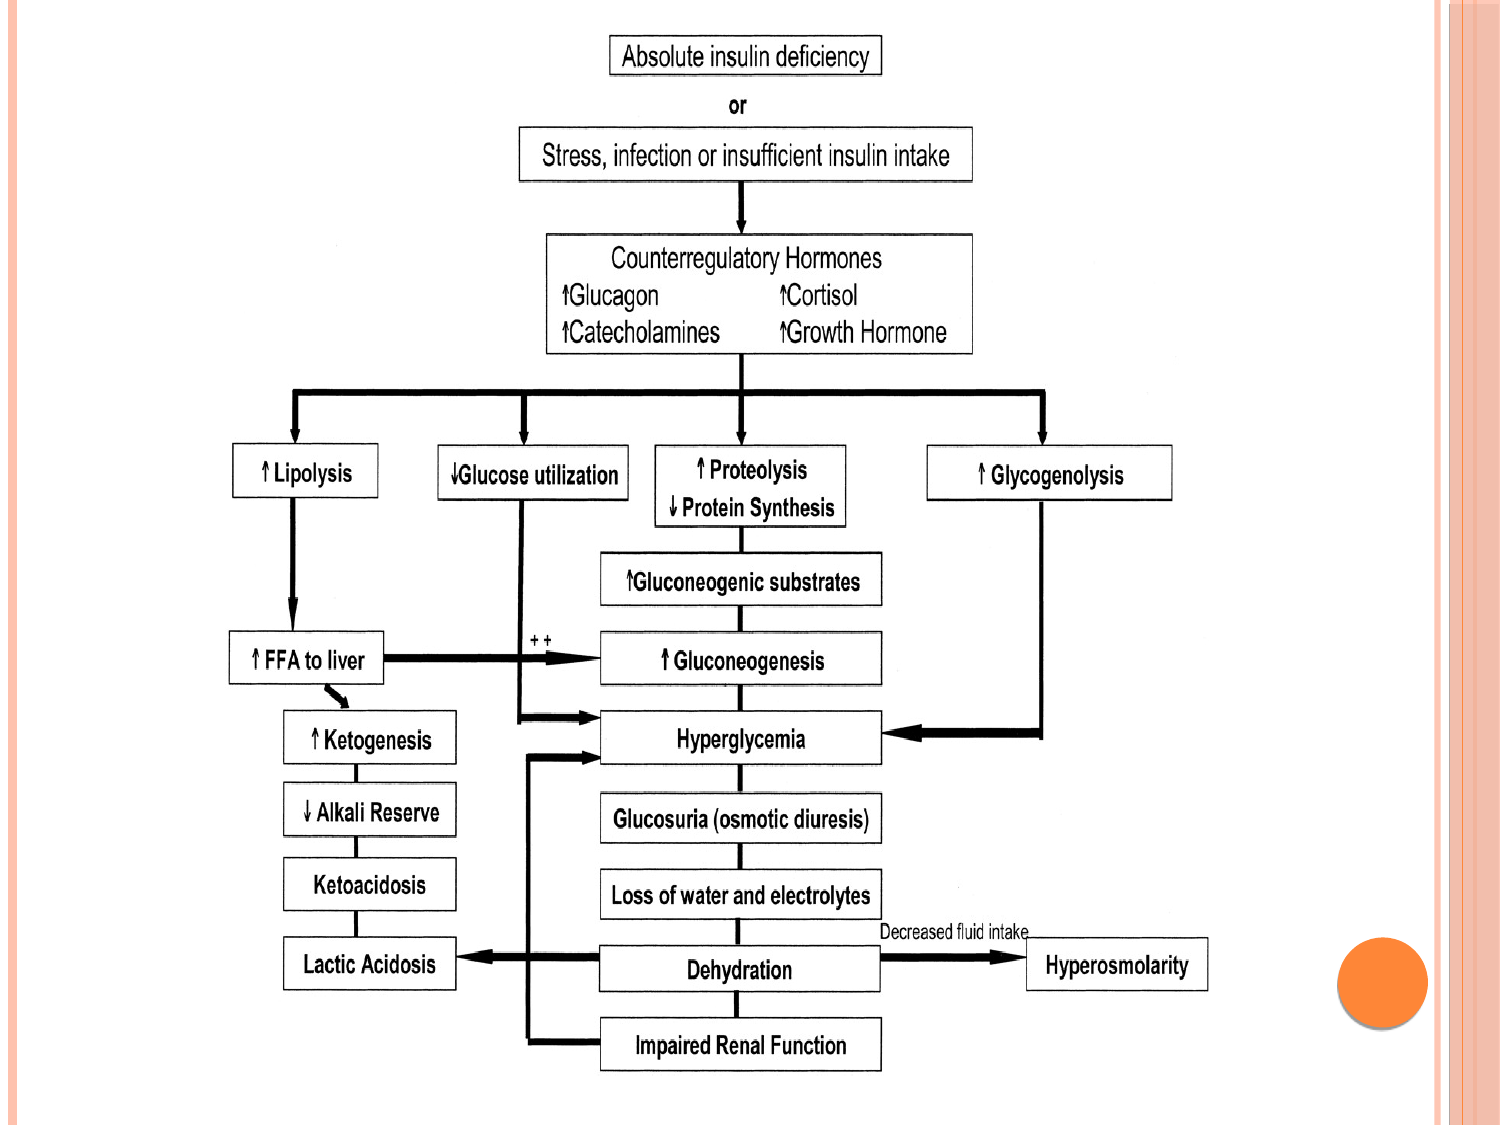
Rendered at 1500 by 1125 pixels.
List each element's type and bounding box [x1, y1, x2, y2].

picture [225, 32, 1209, 1076]
